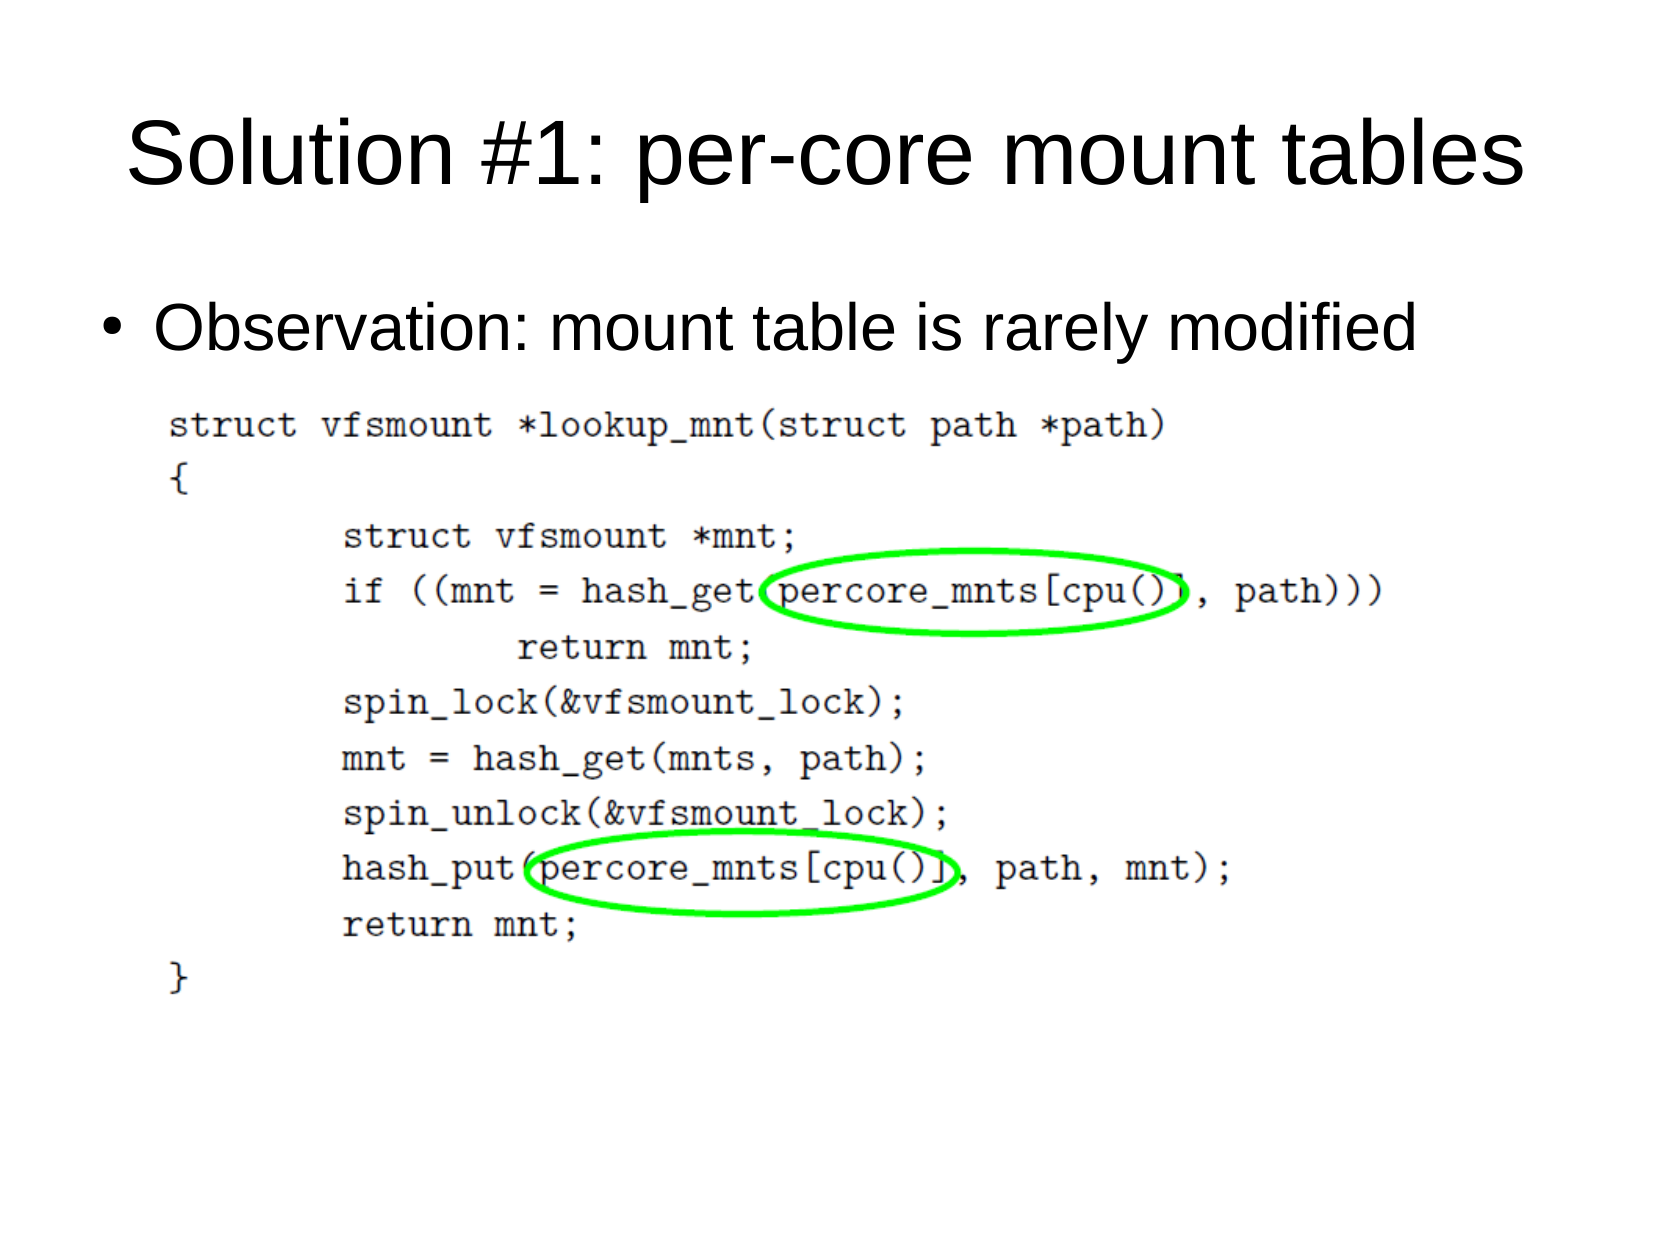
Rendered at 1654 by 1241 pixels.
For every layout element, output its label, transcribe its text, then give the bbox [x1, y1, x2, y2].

list Observation: mount table is rarely modified [82, 290, 1571, 1010]
picture [150, 404, 1407, 1013]
title Solution #1: per-core mount tables [82, 49, 1571, 257]
